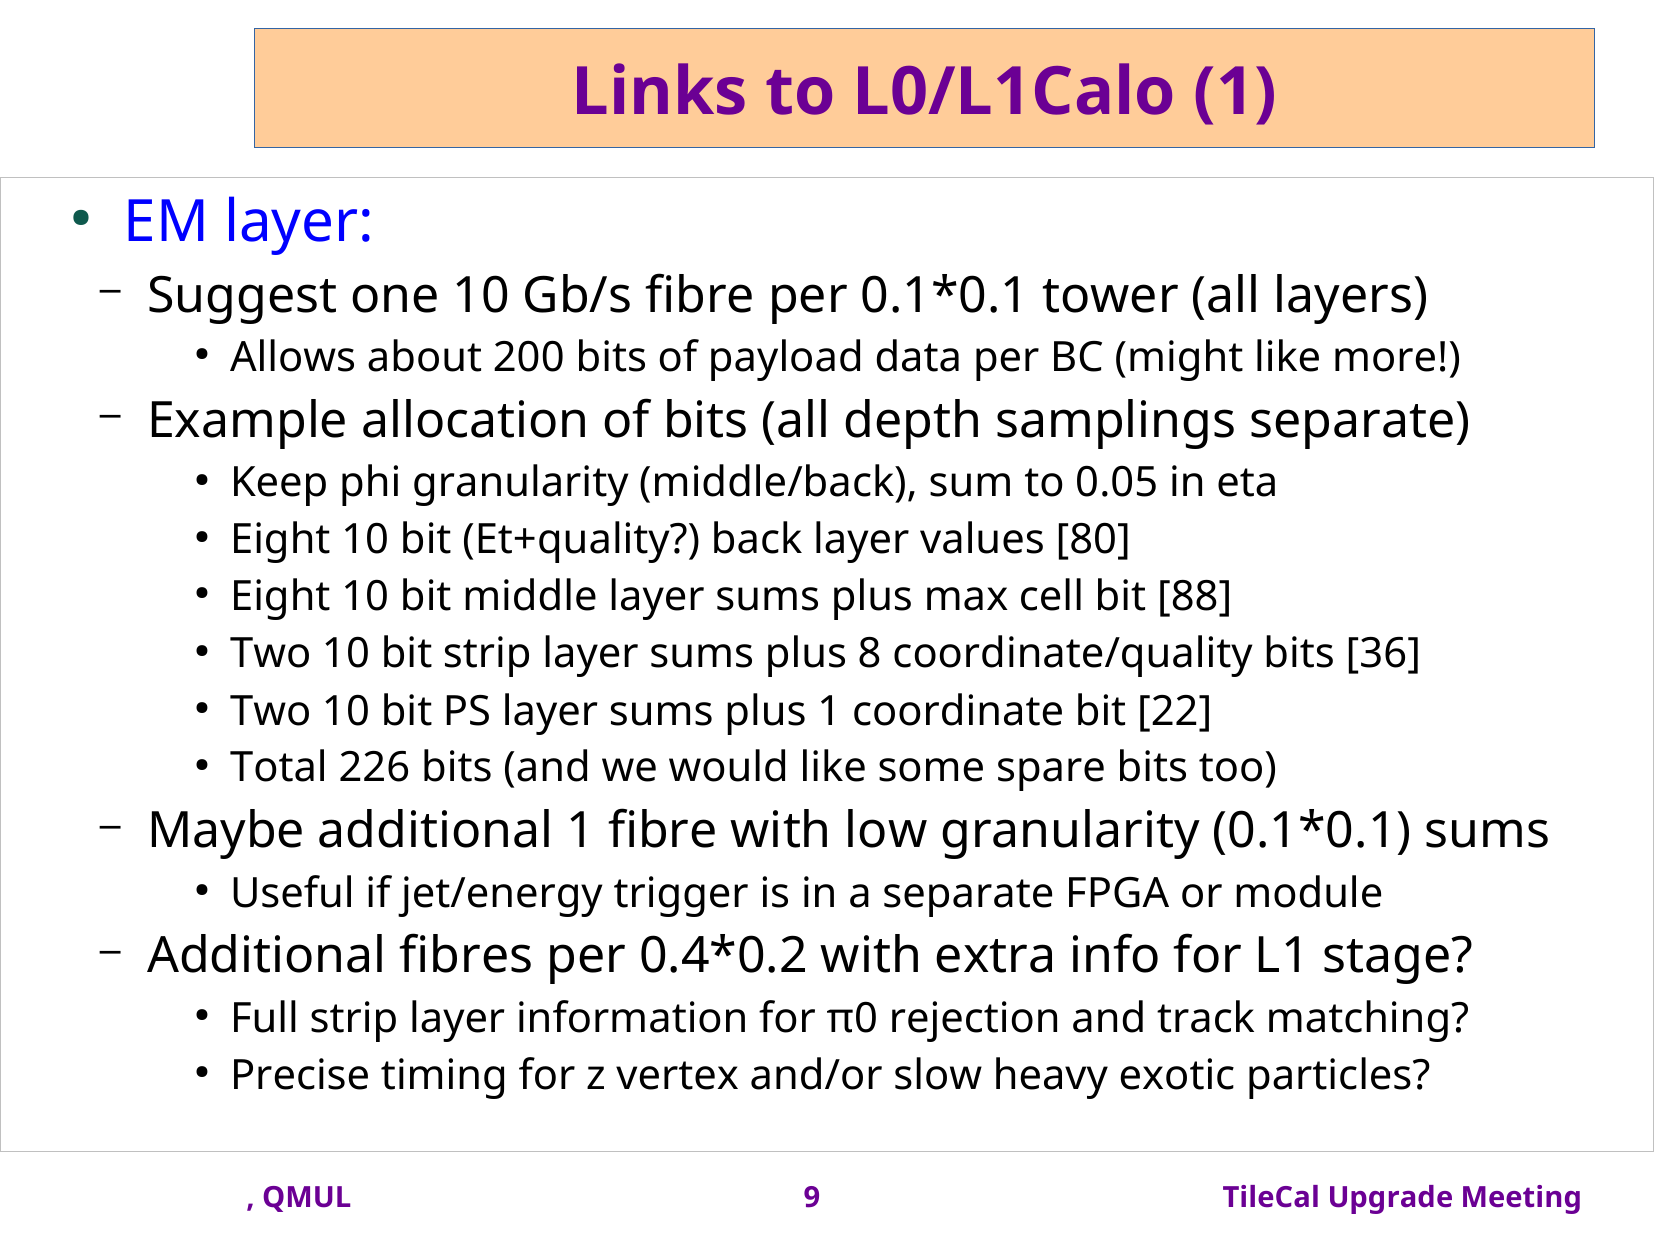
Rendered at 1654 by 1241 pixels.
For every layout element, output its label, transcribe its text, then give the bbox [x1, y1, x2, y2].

title Links to L0/L1Calo (1) [254, 28, 1595, 148]
list EM layer: Suggest one 10 Gb/s fibre per 0.1*0.1 tower (all layers) Allows about 200 bits of payload data per BC (might like more!) Example allocation of bits (all depth samplings separate) Keep phi granularity (middle/back), sum to 0.05 in eta Eight 10 bit (Et+quality?) back layer values [80] Eight 10 bit middle layer sums plus max cell bit [88] Two 10 bit strip layer sums plus 8 coordinate/quality bits [36] Two 10 bit PS layer sums plus 1 coordinate bit [22] Total 226 bits (and we would like some spare bits too) Maybe additional 1 fibre with low granularity (0.1*0.1) sums Useful if jet/energy trigger is in a separate FPGA or module Additional fibres per 0.4*0.2 with extra info for L1 stage? Full strip layer information for π0 rejection and track matching? Precise timing for z vertex and/or slow heavy exotic particles? [52, 179, 1598, 1143]
